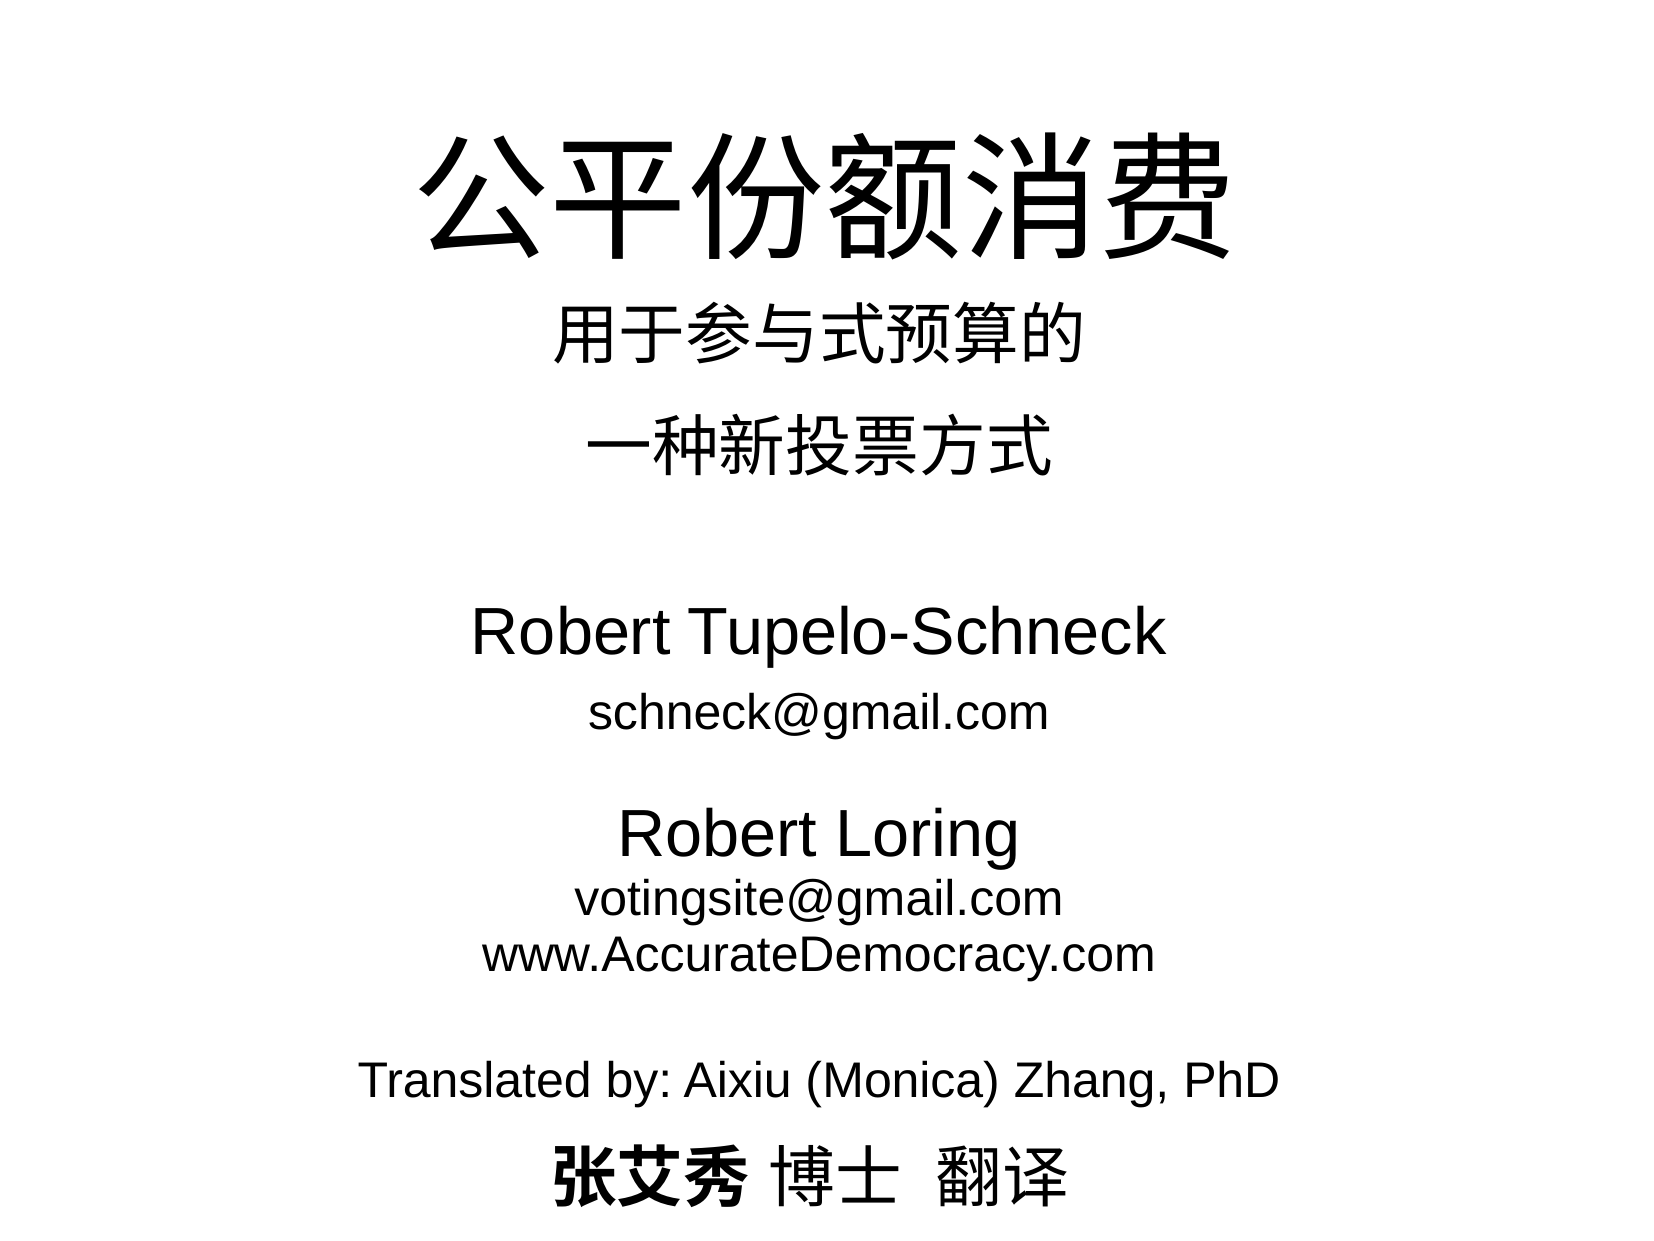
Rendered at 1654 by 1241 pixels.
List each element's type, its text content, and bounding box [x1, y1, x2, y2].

subtitle 用于参与式预算的 一种新投票方式 Robert Tupelo-Schneck schneck@gmail.com Robert Loring votingsite@gmail.com www.AccurateDemocracy.com Translated by: Aixiu (Monica) Zhang, PhD 张艾秀 博士 翻译 [75, 322, 1564, 1179]
title 公平份额消费 [588, 311, 606, 322]
title 公平份额消费 [567, 311, 583, 322]
title 公平份额消费 [187, 8, 1463, 322]
